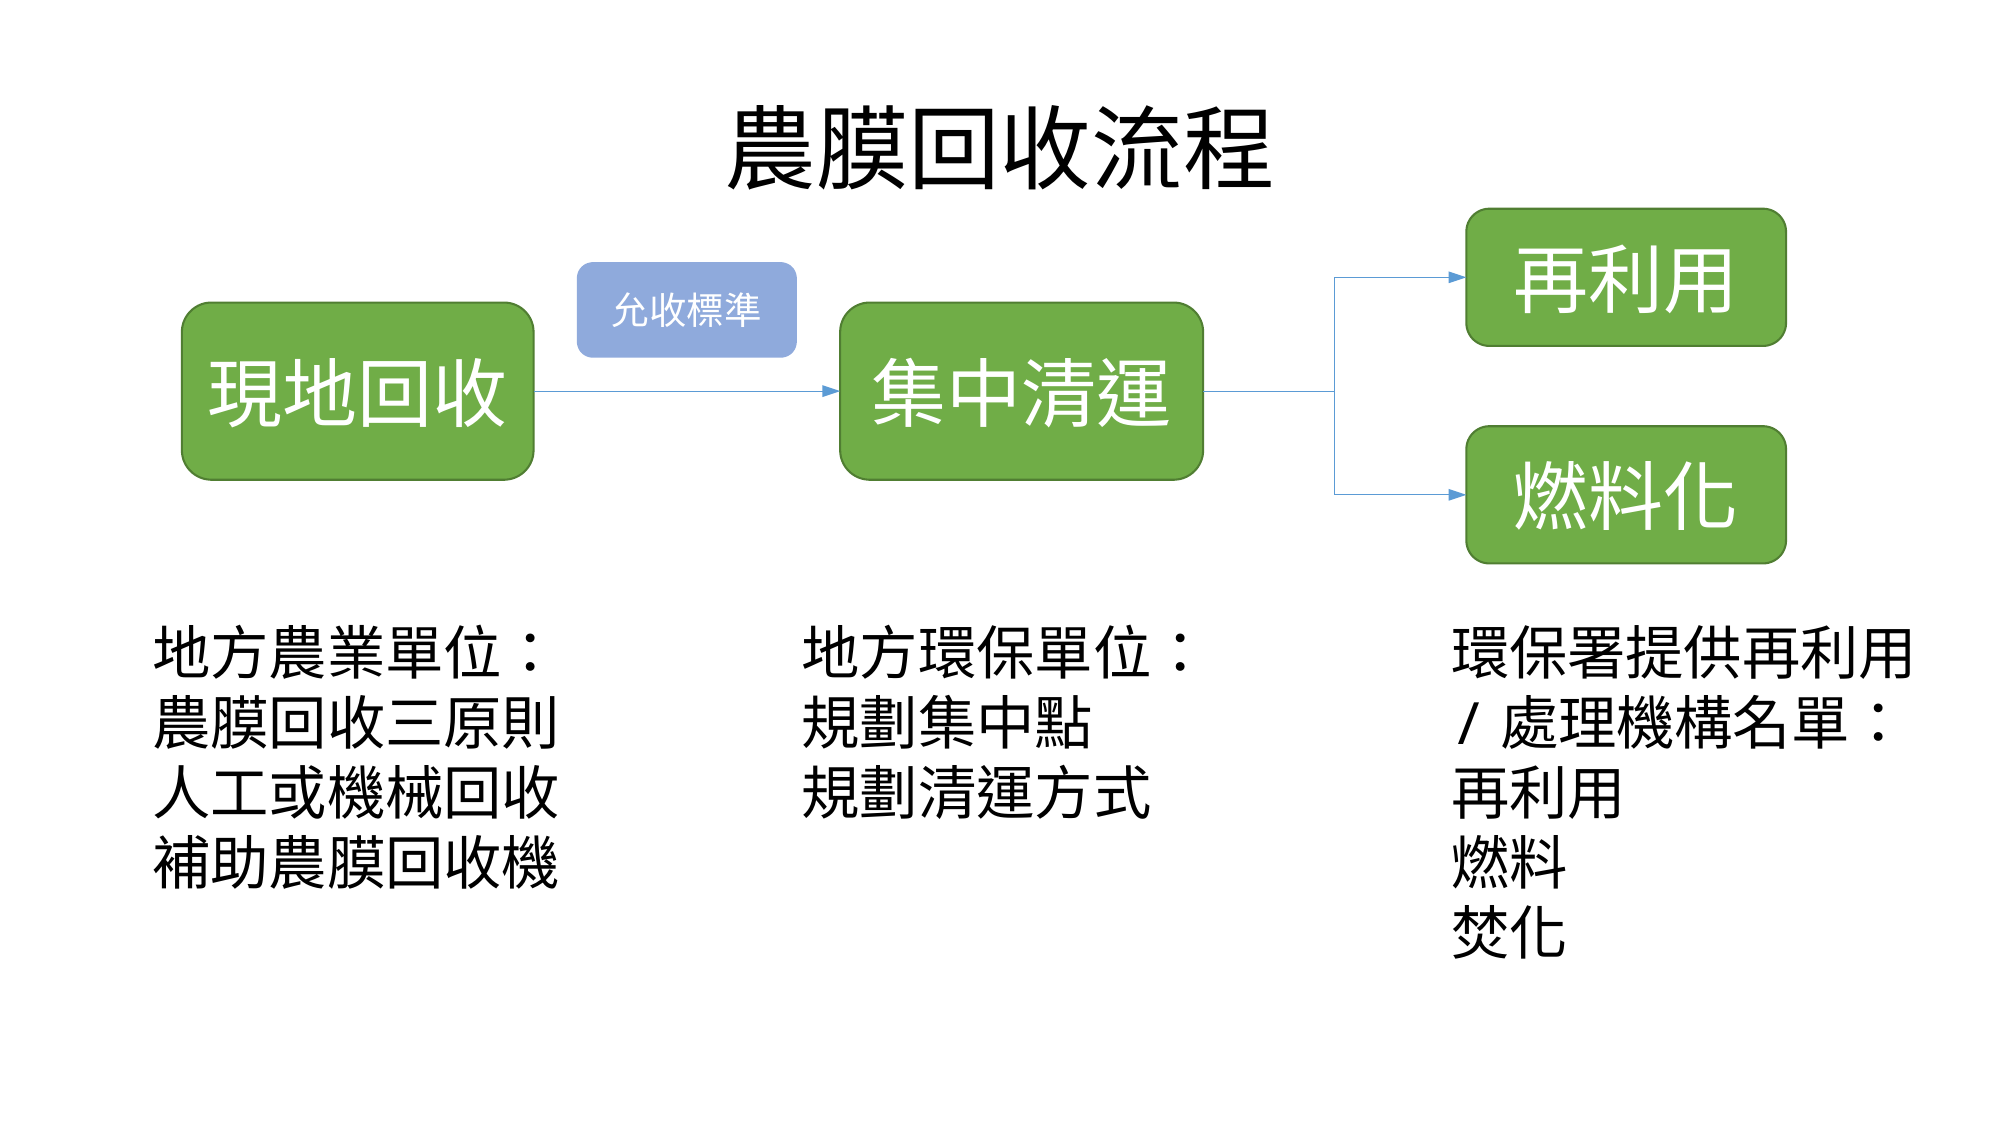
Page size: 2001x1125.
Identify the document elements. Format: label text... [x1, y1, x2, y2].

text_box 燃料化 [1466, 426, 1787, 564]
text_box 環保署提供再利用/處理機構名單： 再利用 燃料 焚化 [1436, 608, 1935, 978]
text_box 現地回收 [181, 302, 534, 480]
text_box 允收標準 [576, 262, 797, 358]
text_box 地方農業單位： 農膜回收三原則 人工或機械回收 補助農膜回收機 [137, 608, 581, 907]
text_box 集中清運 [840, 302, 1204, 480]
title 農膜回收流程 [137, 44, 1863, 262]
text_box 再利用 [1466, 208, 1787, 346]
text_box 地方環保單位： 規劃集中點 規劃清運方式 [786, 608, 1230, 836]
